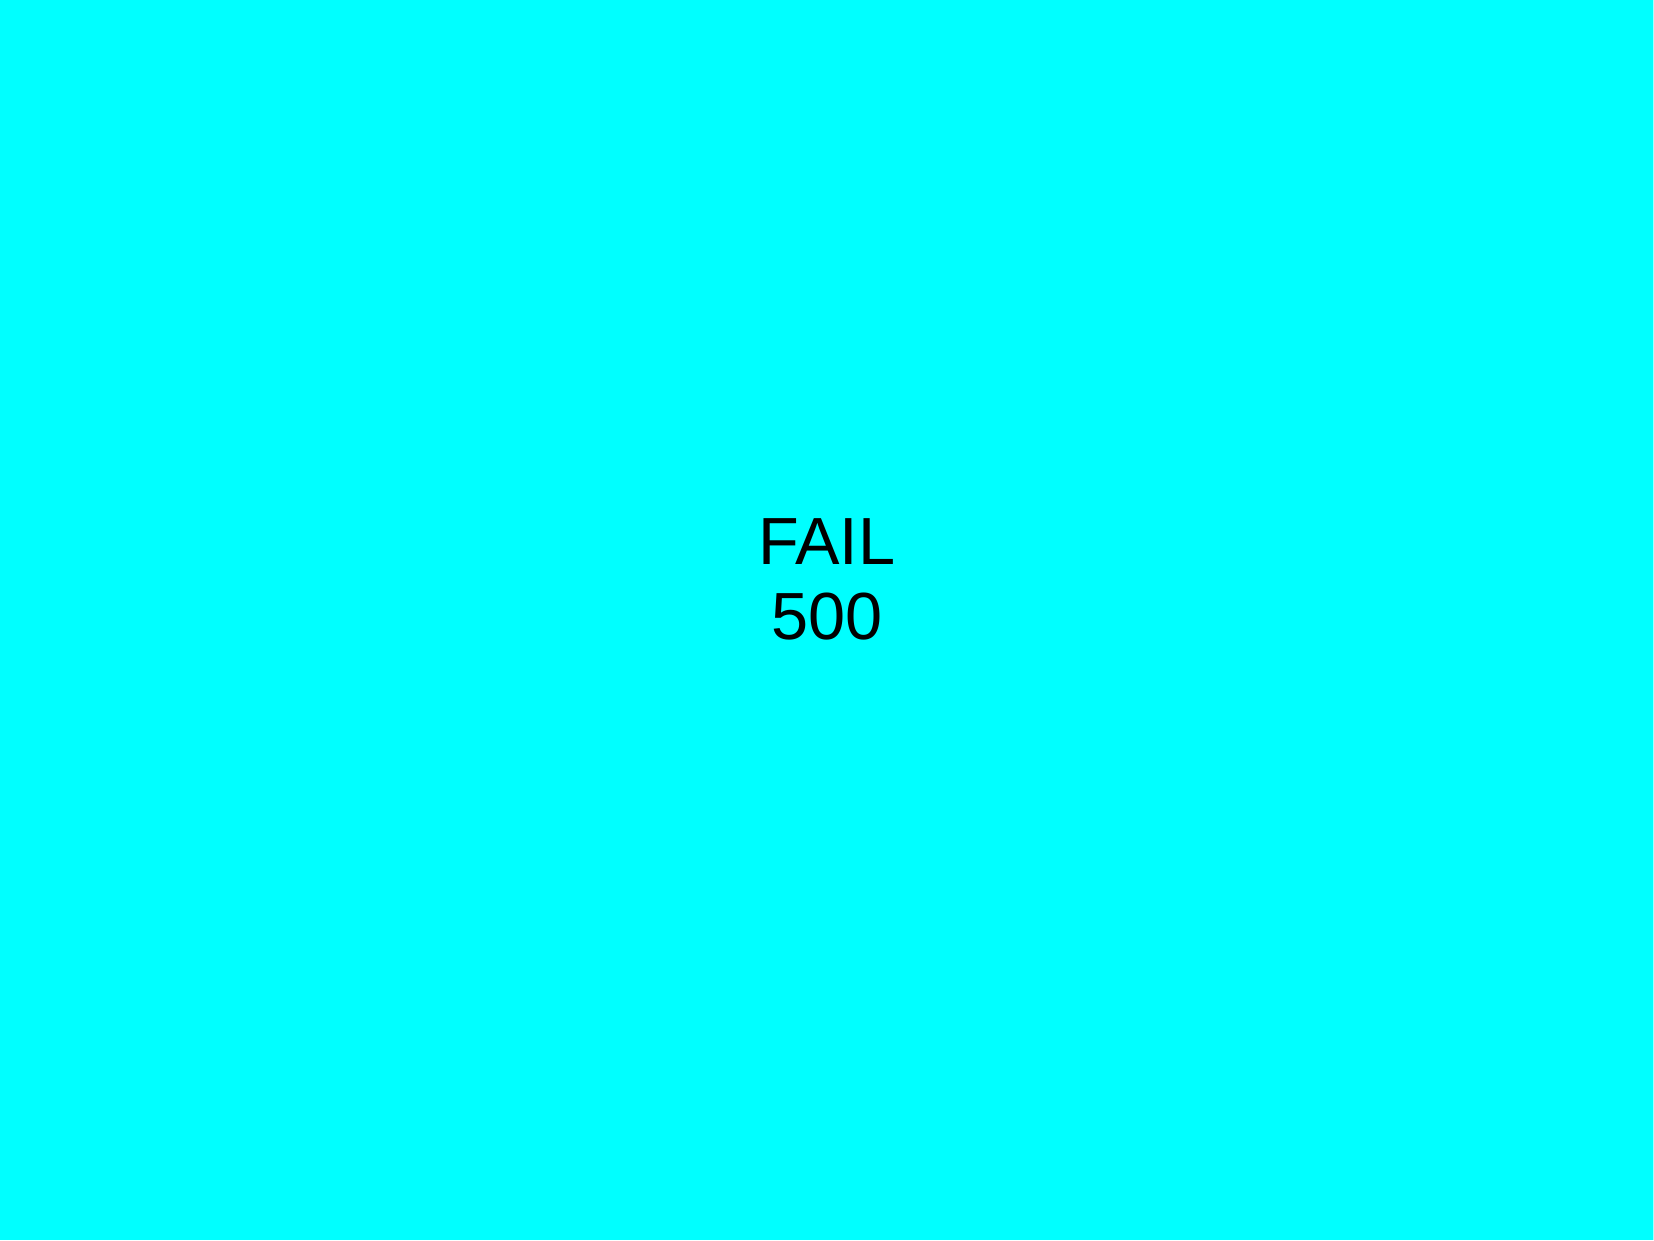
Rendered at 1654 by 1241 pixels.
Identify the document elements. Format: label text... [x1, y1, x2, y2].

subtitle FAIL 500 [82, 49, 1571, 1109]
